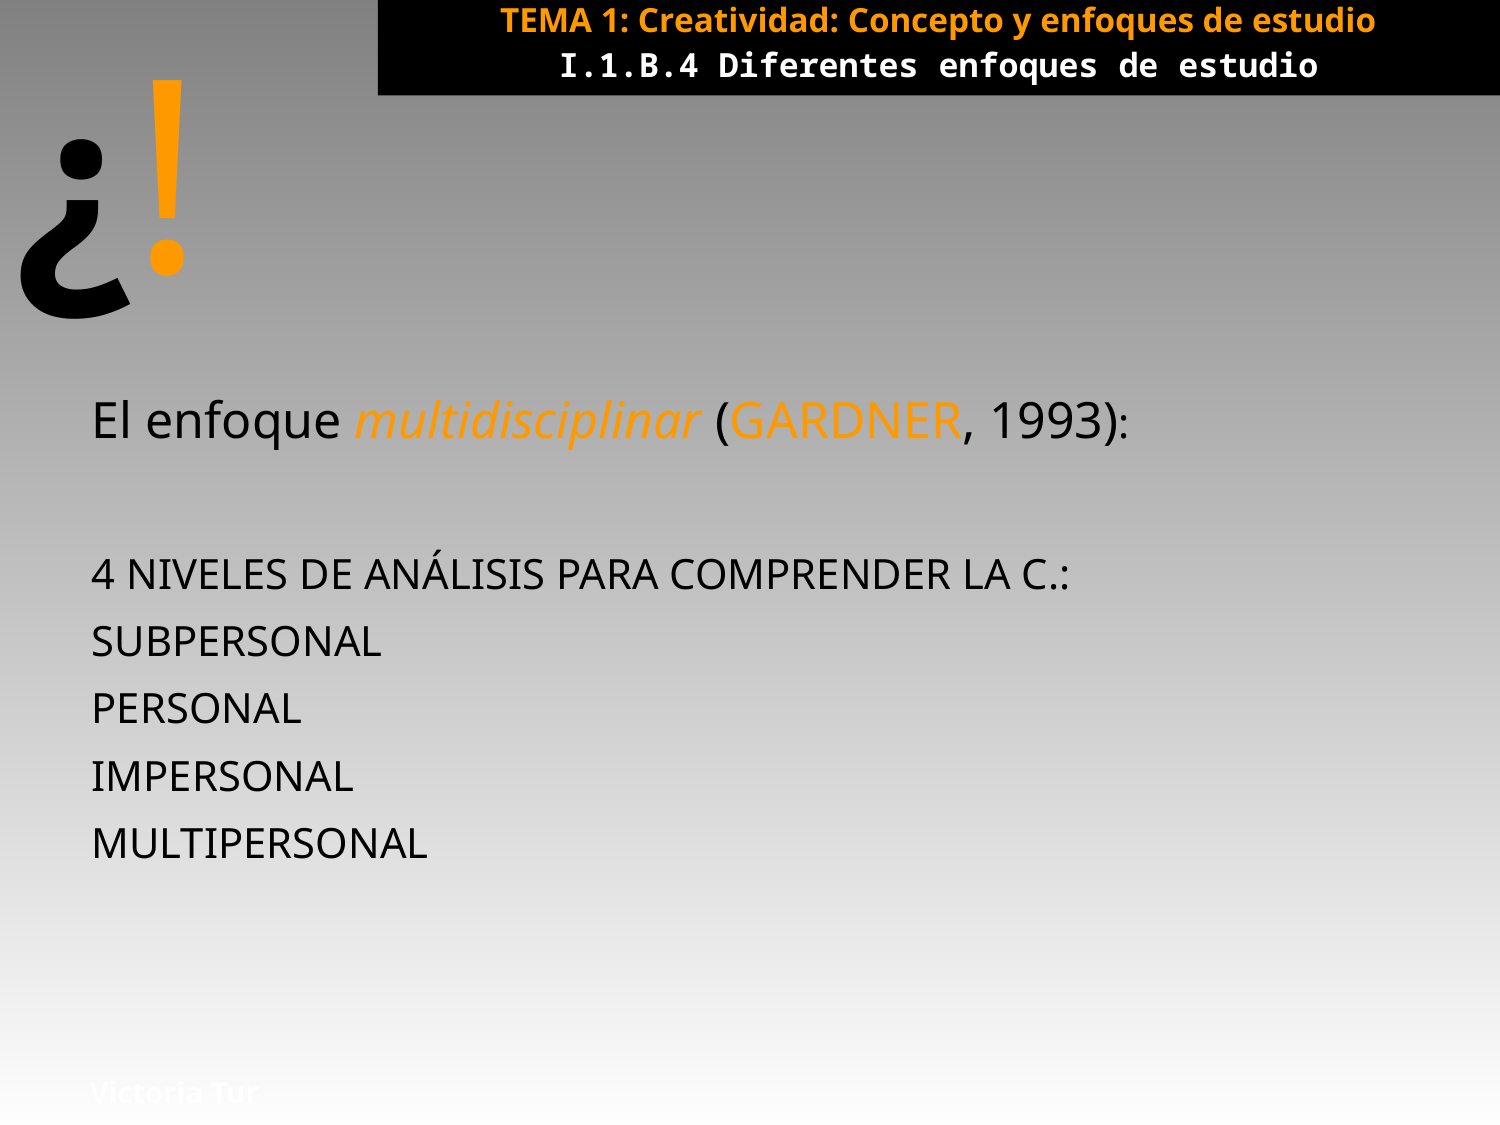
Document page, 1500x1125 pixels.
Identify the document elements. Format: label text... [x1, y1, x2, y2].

list El enfoque multidisciplinar (GARDNER, 1993): 4 NIVELES DE ANÁLISIS PARA COMPRENDER LA C.: SUBPERSONAL PERSONAL IMPERSONAL MULTIPERSONAL [76, 255, 1427, 998]
text_box TEMA 1: Creatividad: Concepto y enfoques de estudio I.1.B.4 Diferentes enfoques de estudio [377, 0, 1500, 96]
